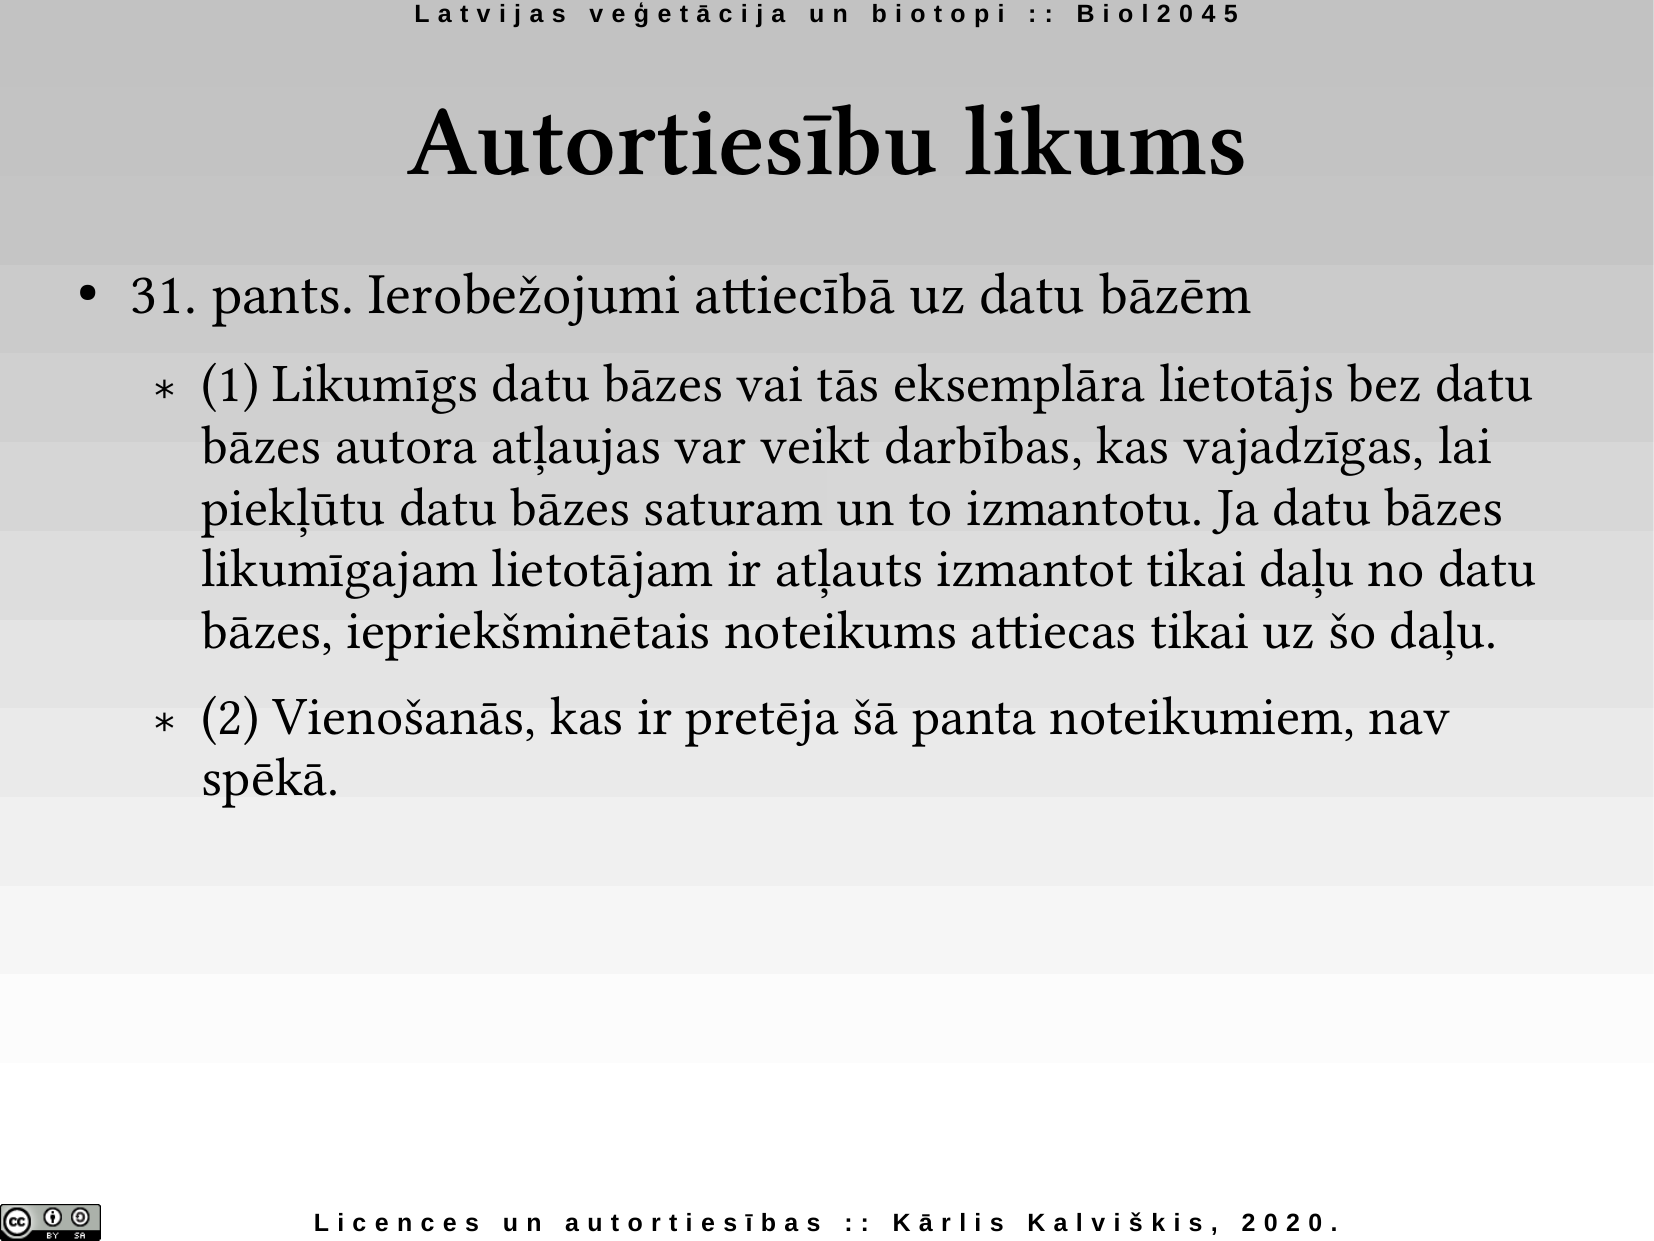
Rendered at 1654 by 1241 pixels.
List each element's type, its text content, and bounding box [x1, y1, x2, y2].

picture [0, 0, 1654, 1241]
title Autortiesību likums [59, 37, 1596, 246]
list 31. pants. Ierobežojumi attiecībā uz datu bāzēm (1) Likumīgs datu bāzes vai tās eksemplāra lietotājs bez datu bāzes autora atļaujas var veikt darbības, kas vajadzīgas, lai piekļūtu datu bāzes saturam un to izmantotu. Ja datu bāzes likumīgajam lietotājam ir atļauts izmantot tikai daļu no datu bāzes, iepriekšminētais noteikums attiecas tikai uz šo daļu. (2) Vienošanās, kas ir pretēja šā panta noteikumiem, nav spēkā. [59, 261, 1596, 981]
